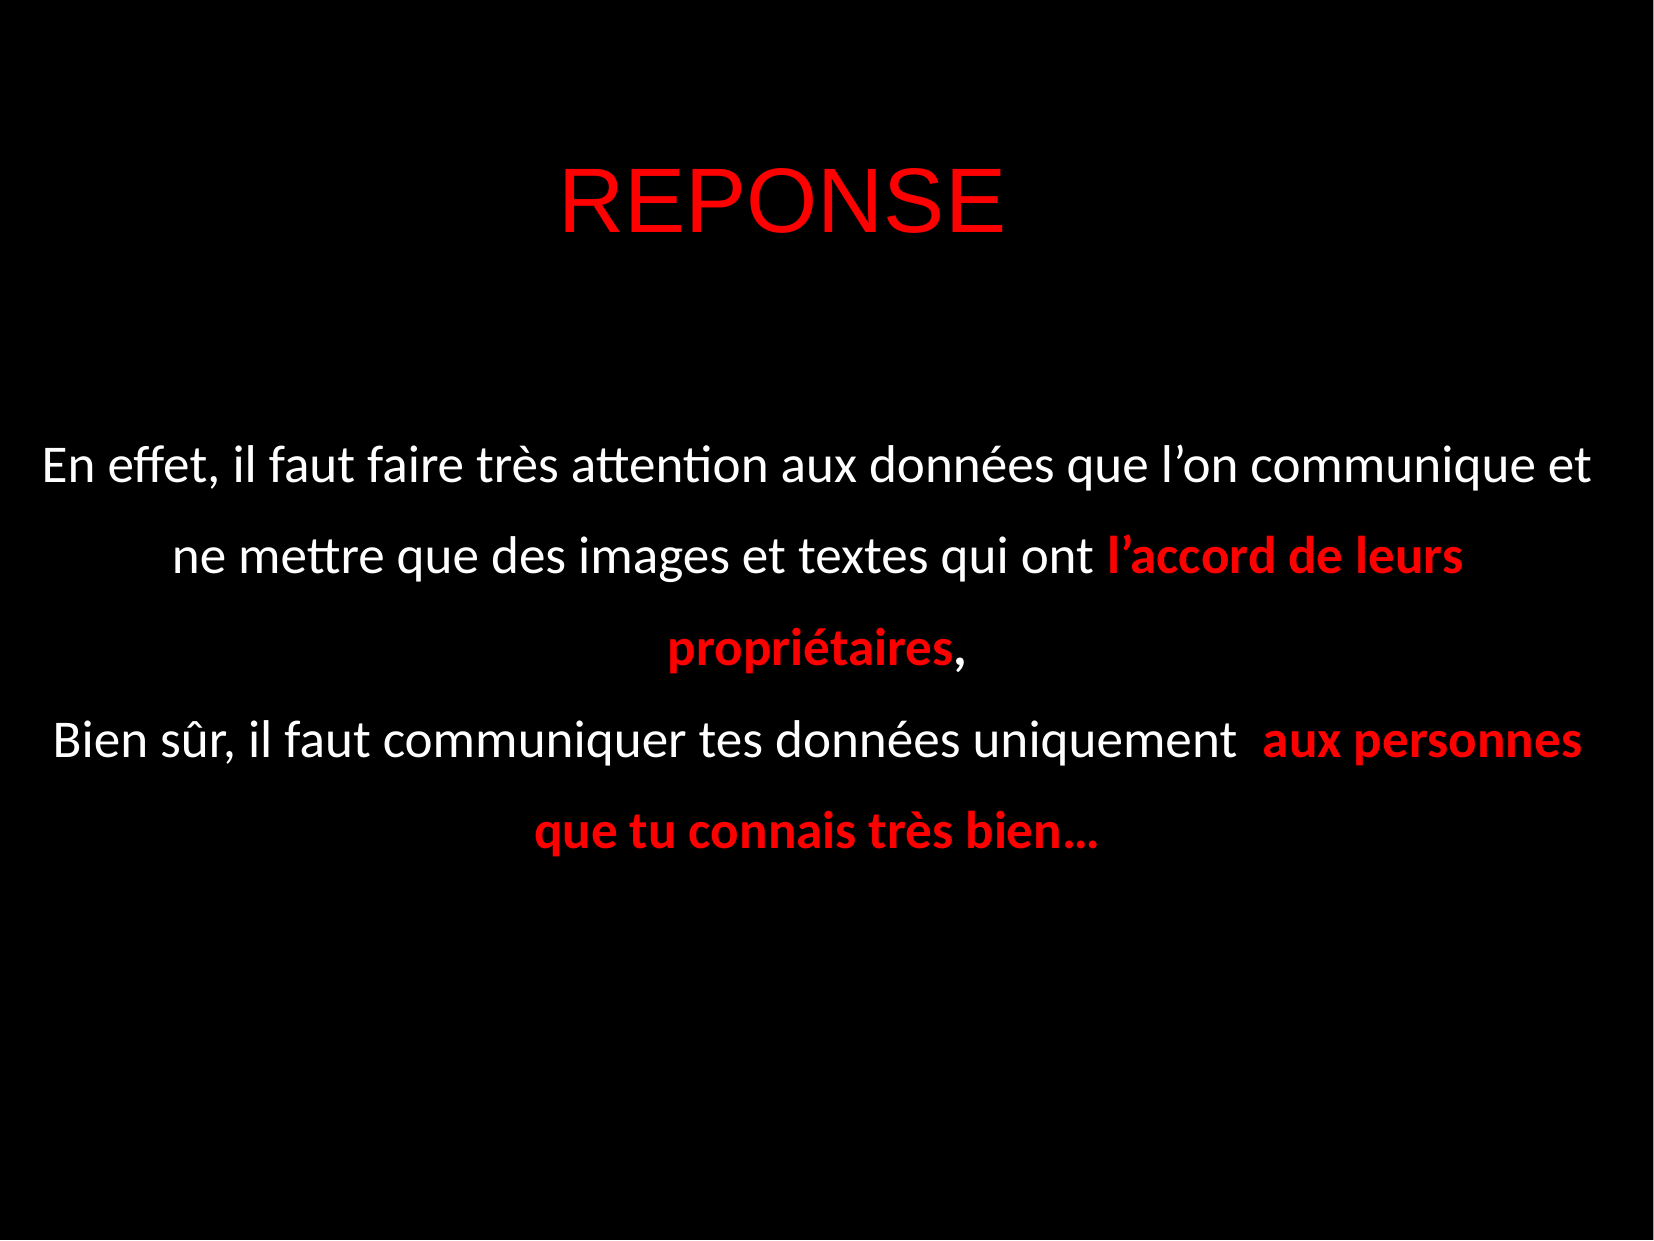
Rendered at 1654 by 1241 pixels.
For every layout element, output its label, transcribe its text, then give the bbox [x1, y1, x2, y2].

text_box REPONSE [543, 142, 1170, 260]
text_box En effet, il faut faire très attention aux données que l’on communique et ne mettre que des images et textes qui ont l’accord de leurs propriétaires, Bien sûr, il faut communiquer tes données uniquement aux personnes que tu connais très bien… [23, 405, 1612, 981]
